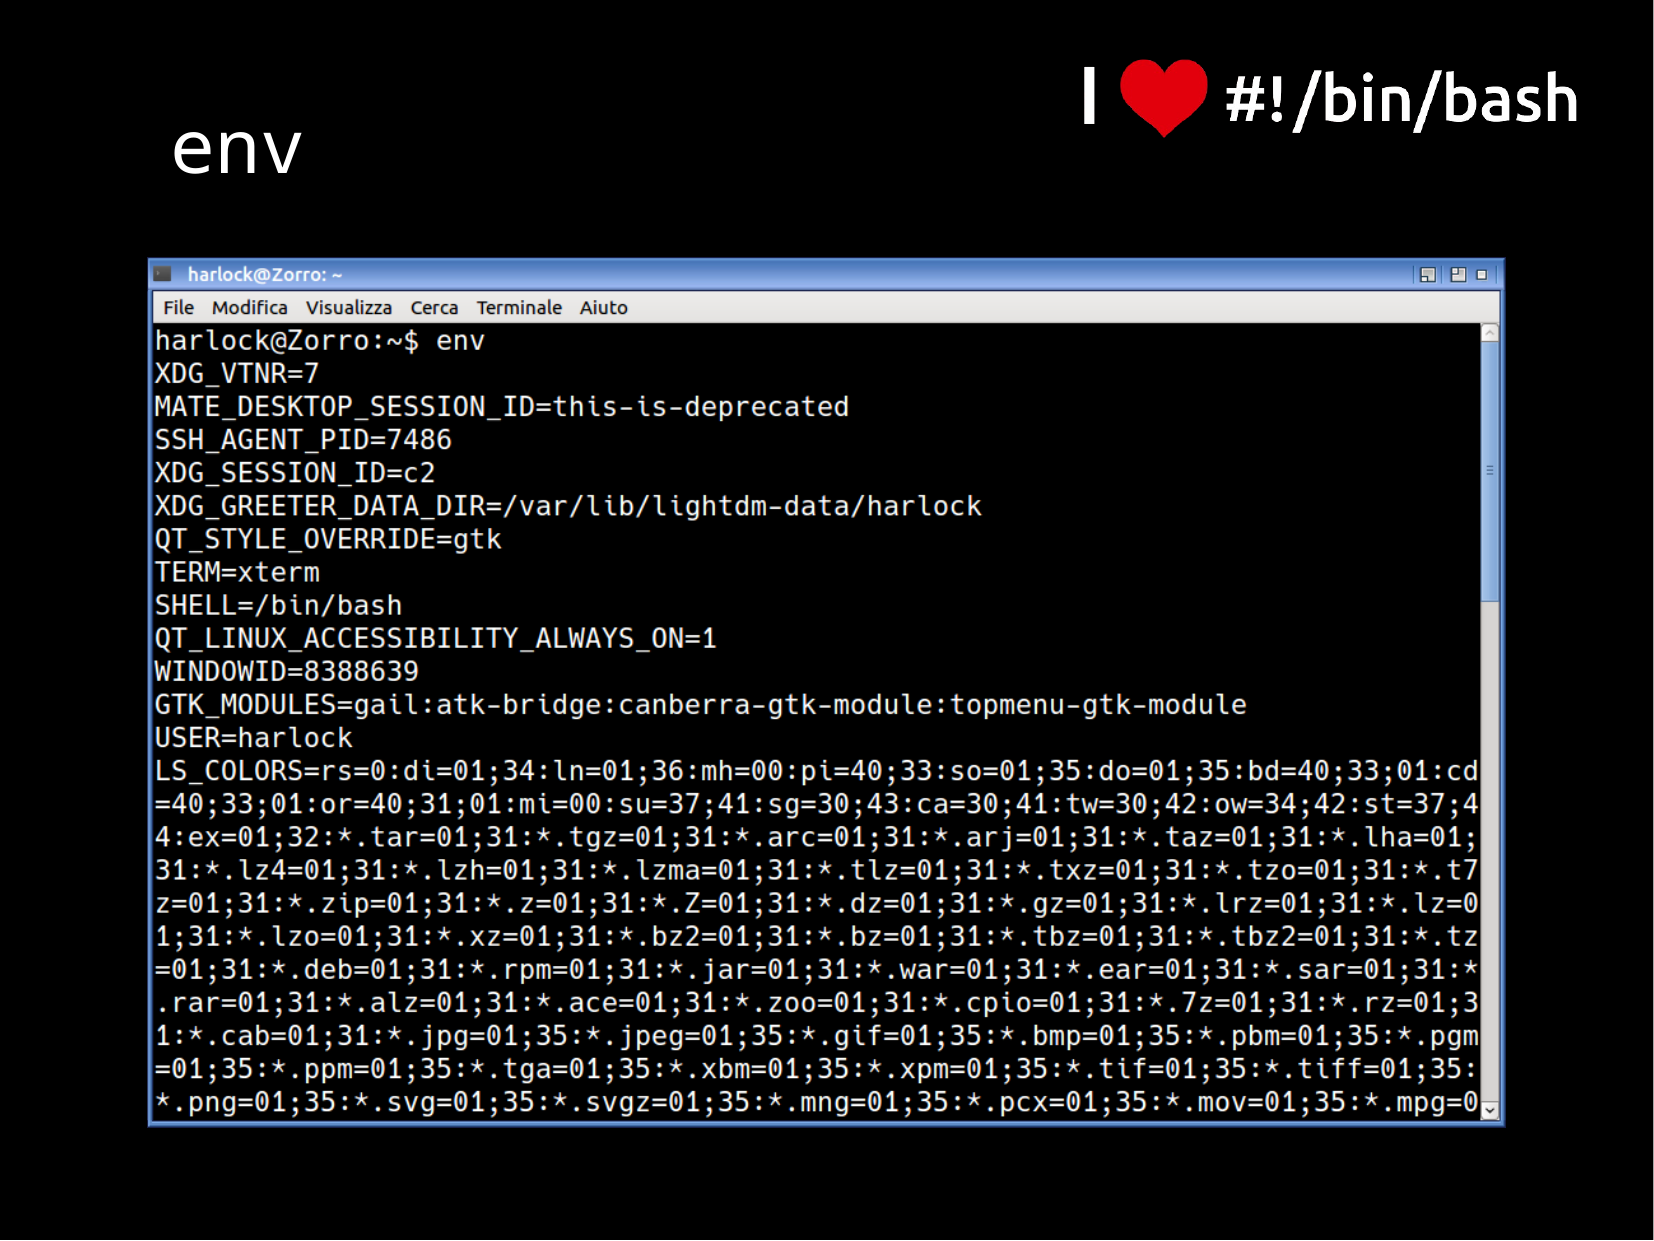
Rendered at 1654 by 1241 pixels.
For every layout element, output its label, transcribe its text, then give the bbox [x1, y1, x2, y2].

picture [1064, 45, 1595, 154]
text_box env [155, 86, 382, 203]
picture [147, 257, 1506, 1128]
